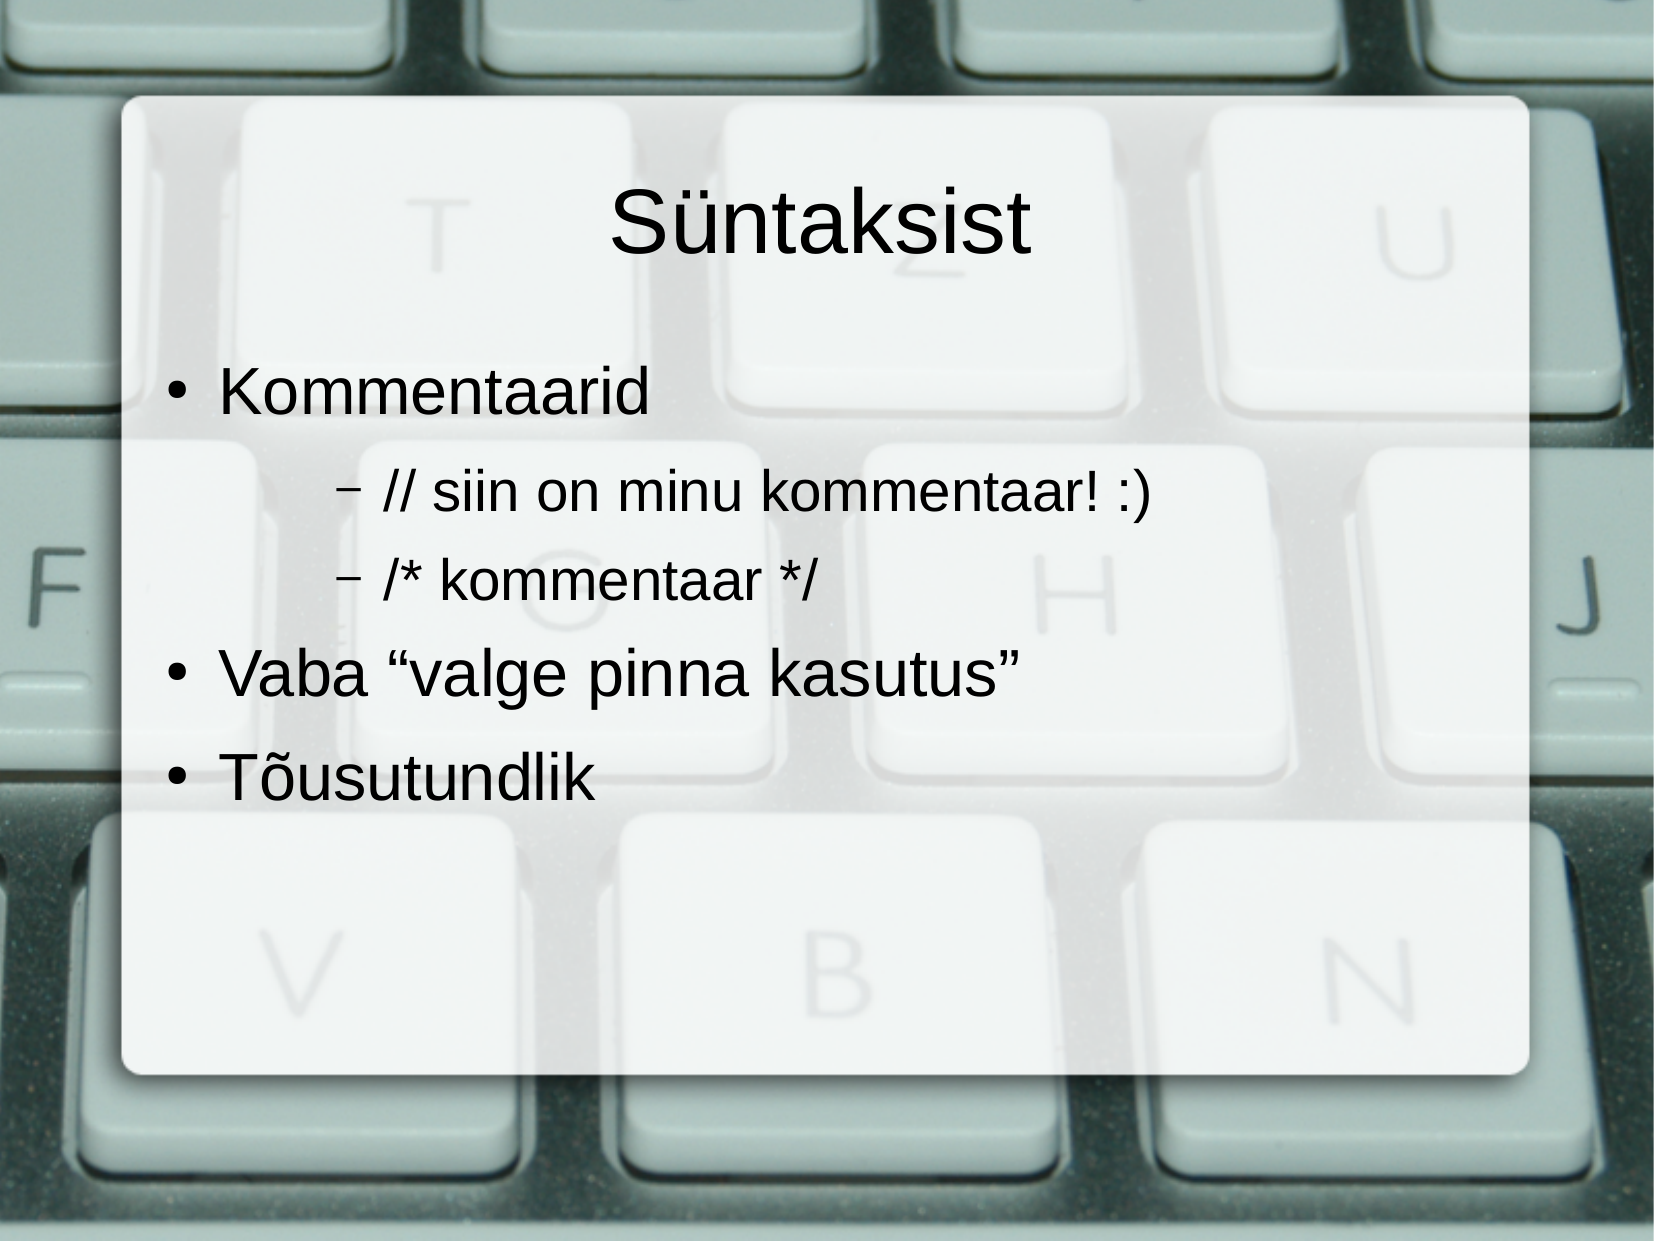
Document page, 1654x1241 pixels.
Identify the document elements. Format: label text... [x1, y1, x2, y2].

title Süntaksist [135, 117, 1506, 325]
picture [0, 0, 1654, 1241]
list Kommentaarid // siin on minu kommentaar! :) /* kommentaar */ Vaba “valge pinna kasutus” Tõusutundlik [147, 354, 1506, 1049]
